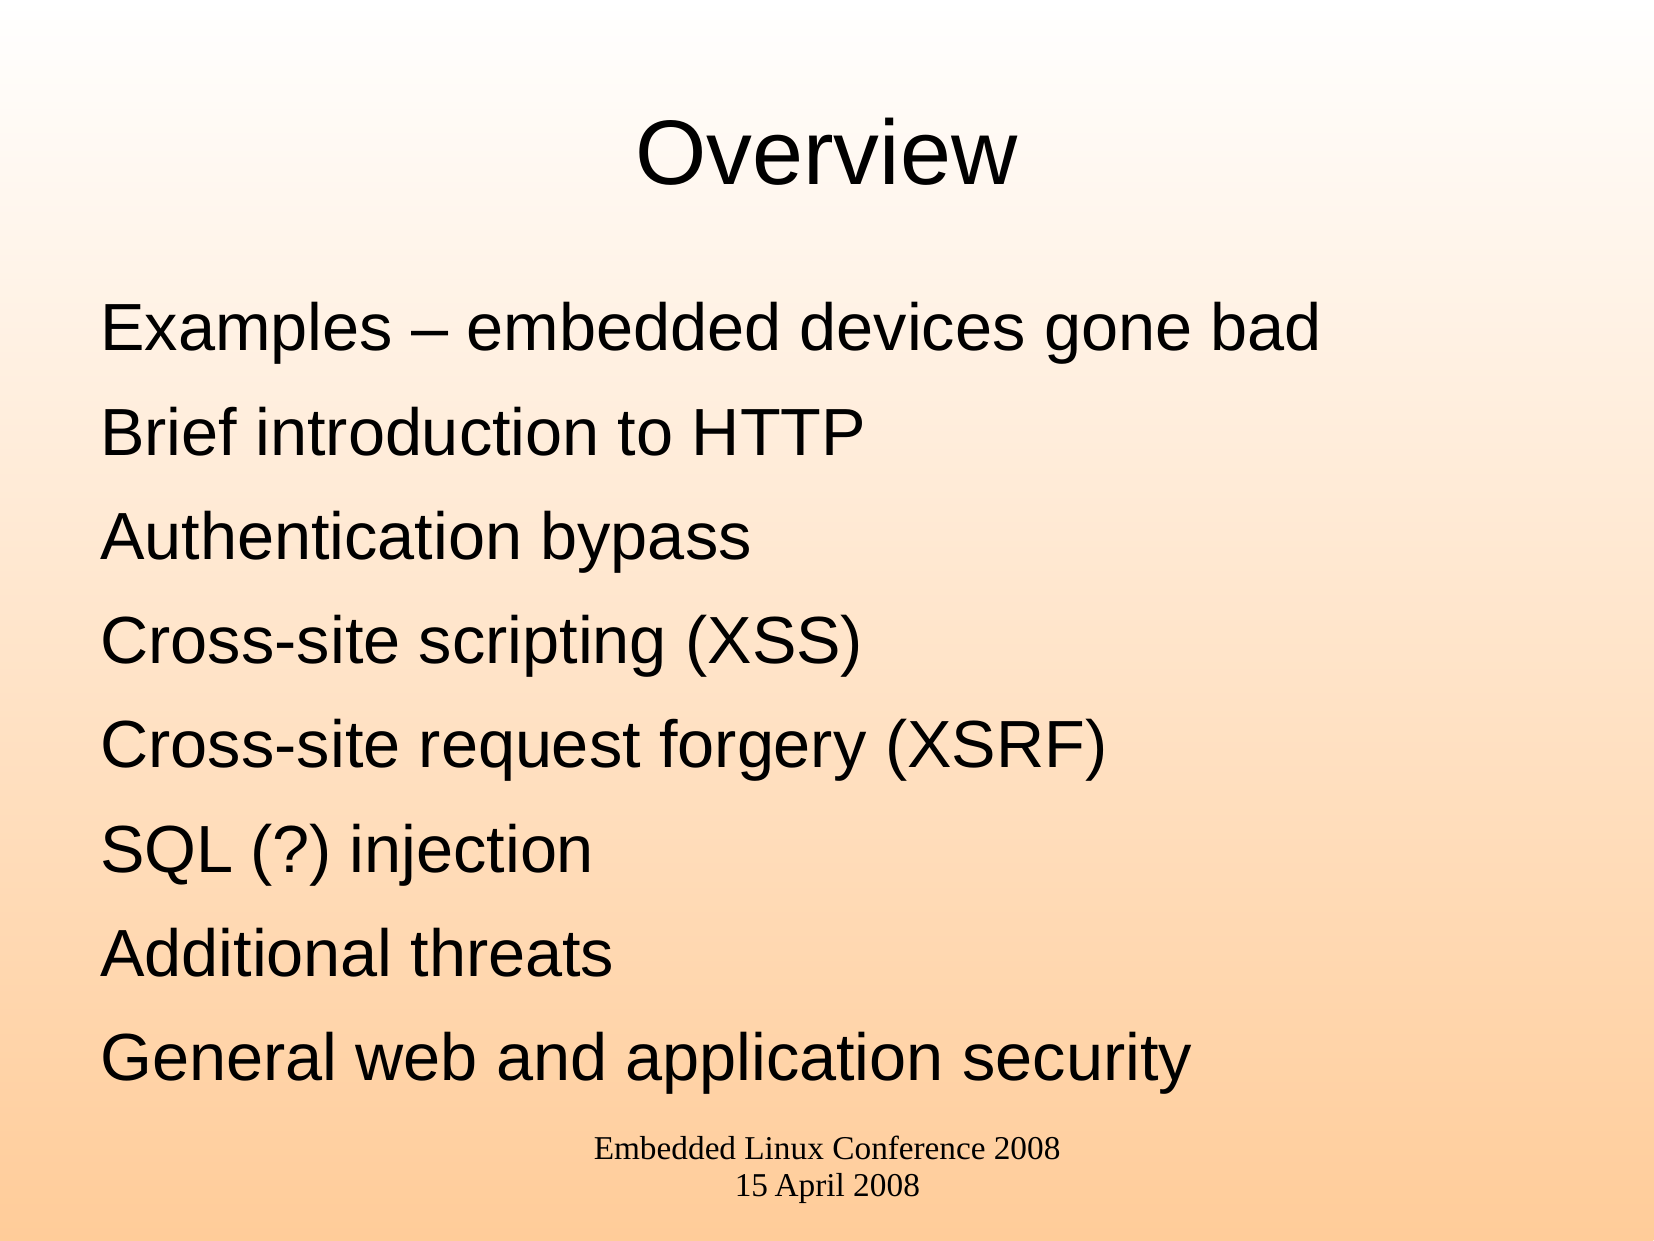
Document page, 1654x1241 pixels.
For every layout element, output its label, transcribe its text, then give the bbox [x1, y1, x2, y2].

list Examples – embedded devices gone bad Brief introduction to HTTP Authentication bypass Cross-site scripting (XSS) Cross-site request forgery (XSRF) SQL (?) injection Additional threats General web and application security [82, 290, 1571, 1096]
title Overview [82, 49, 1571, 257]
